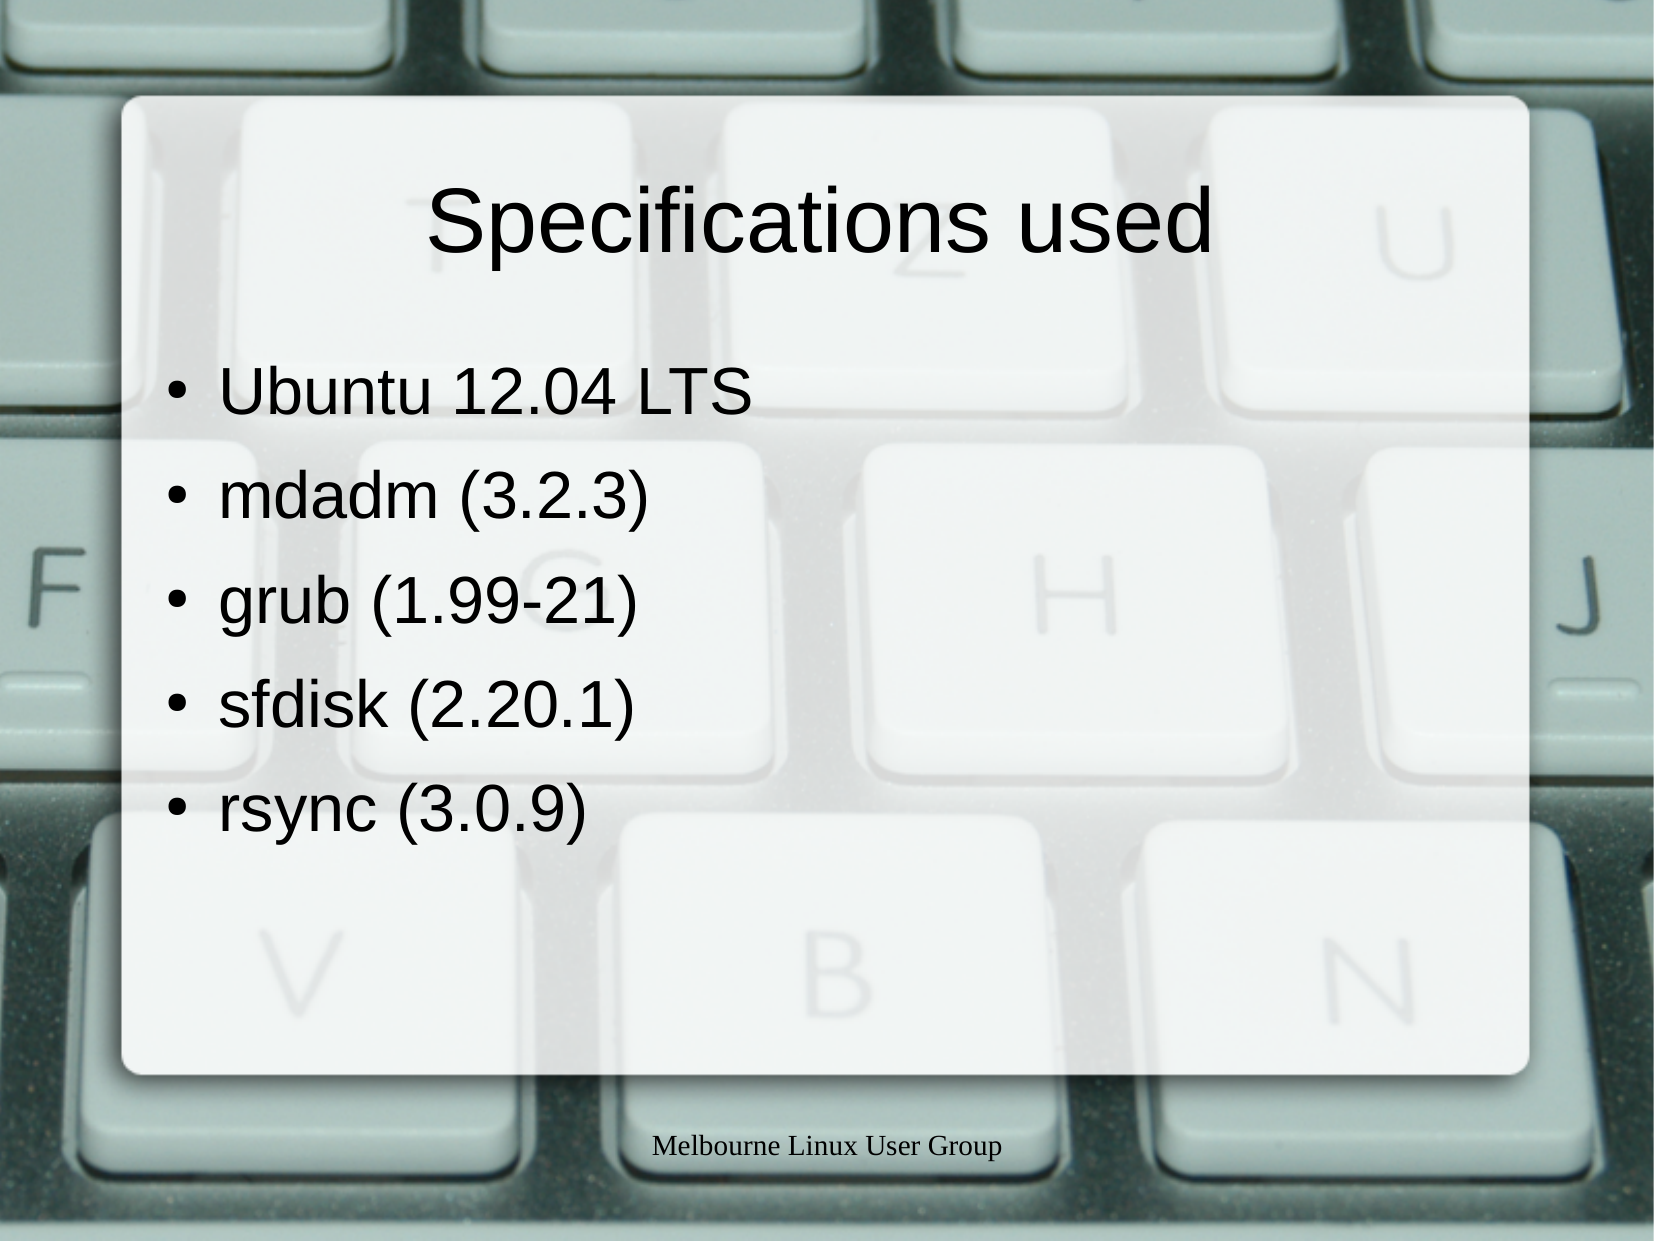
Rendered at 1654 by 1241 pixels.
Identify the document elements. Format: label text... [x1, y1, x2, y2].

list Ubuntu 12.04 LTS mdadm (3.2.3) grub (1.99-21) sfdisk (2.20.1) rsync (3.0.9) [147, 354, 1506, 1004]
picture [0, 0, 1654, 1241]
title Specifications used [135, 125, 1506, 318]
